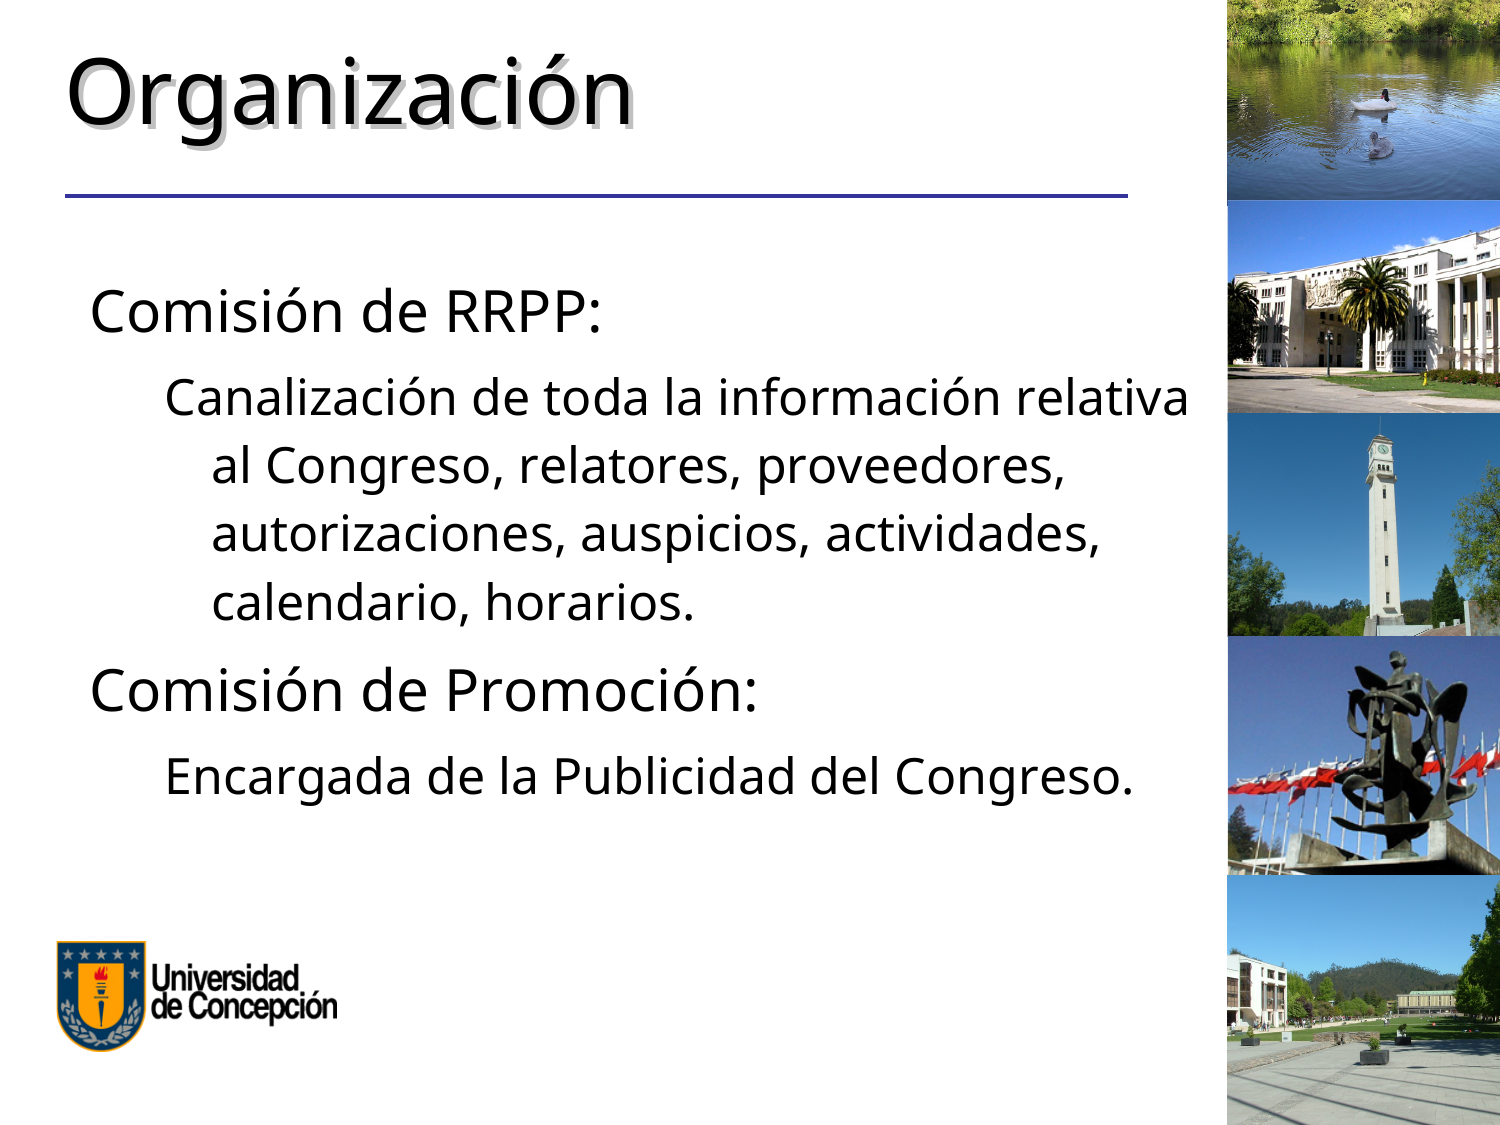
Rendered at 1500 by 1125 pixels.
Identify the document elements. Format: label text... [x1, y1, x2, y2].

list Comisión de RRPP: Canalización de toda la información relativa al Congreso, relatores, proveedores, autorizaciones, auspicios, actividades, calendario, horarios. Comisión de Promoción: Encargada de la Publicidad del Congreso. [74, 262, 1223, 1006]
title Organización [49, 0, 1223, 184]
picture [56, 941, 337, 1052]
picture [1227, 0, 1500, 1125]
